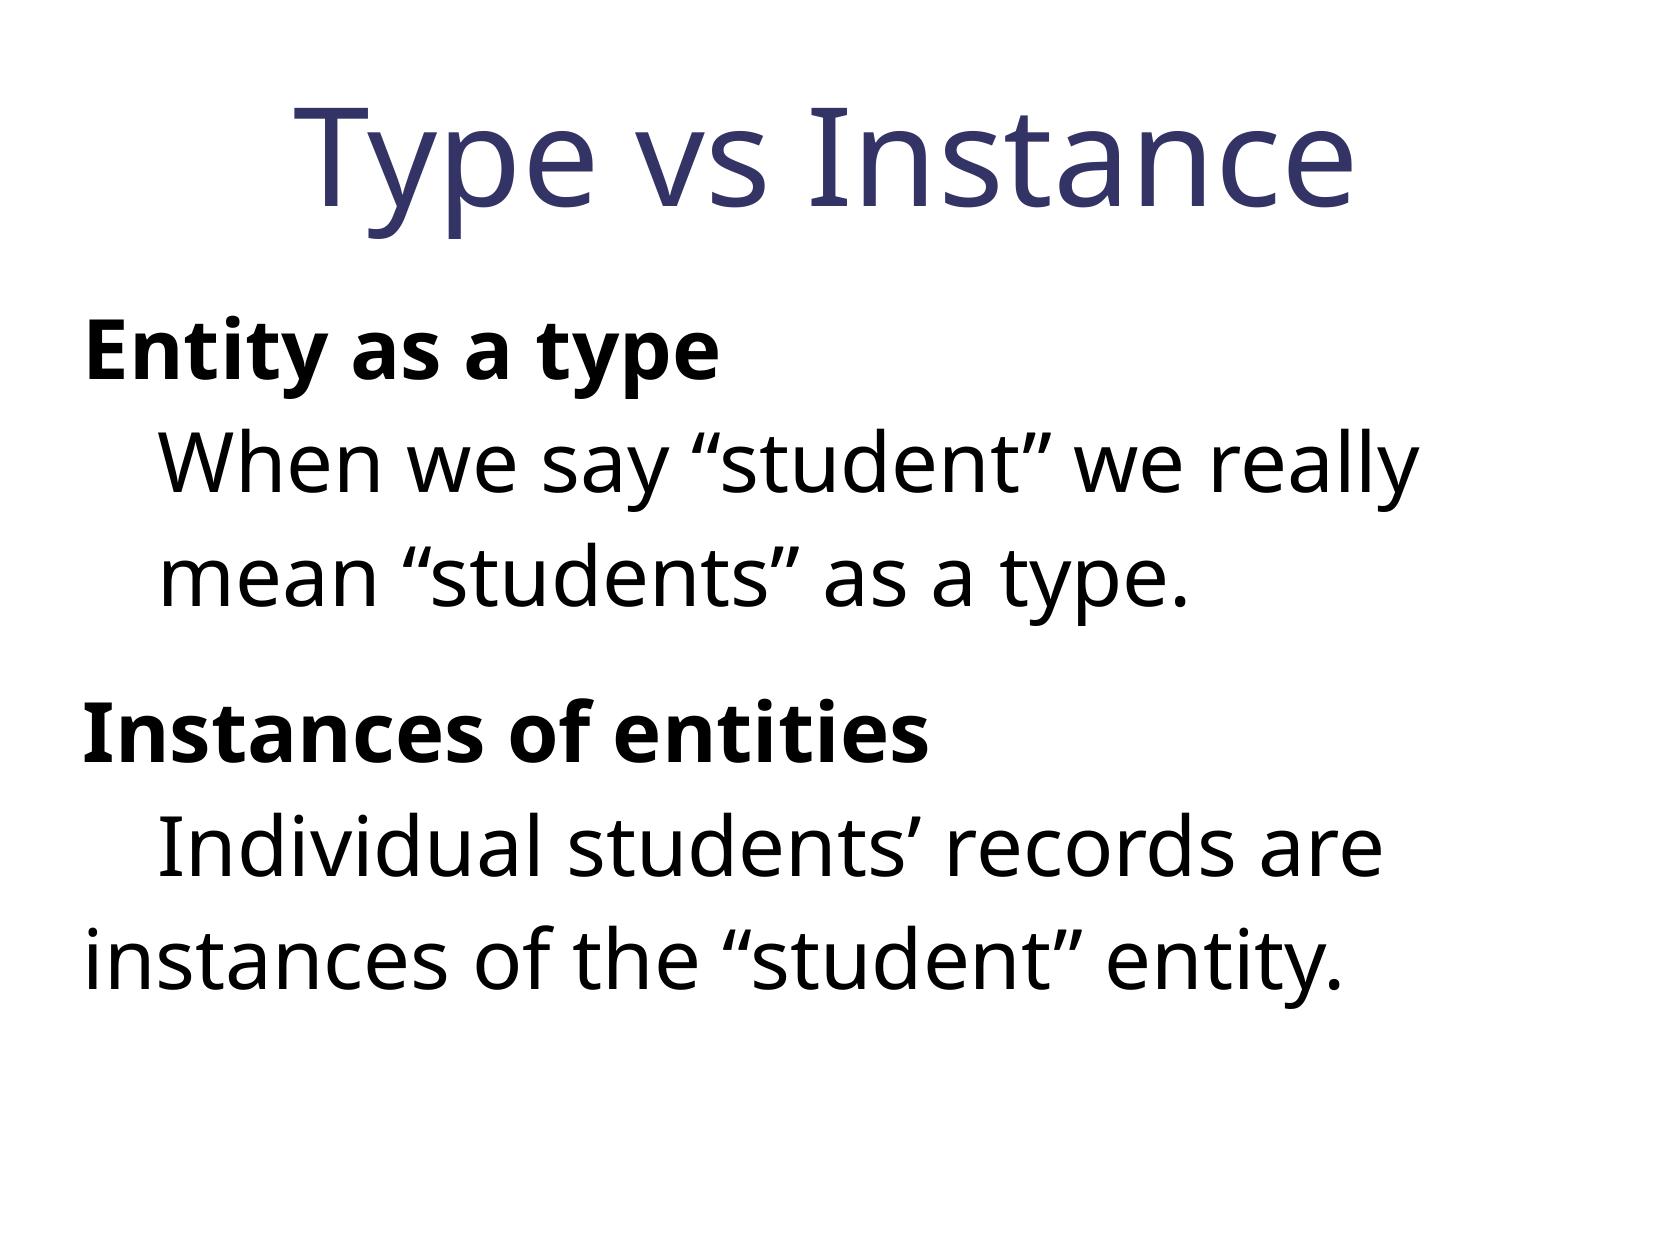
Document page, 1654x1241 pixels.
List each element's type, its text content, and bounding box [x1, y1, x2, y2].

subtitle Entity as a type When we say “student” we really mean “students” as a type. Instances of entities Individual students’ records are instances of the “student” entity. [82, 290, 1571, 1109]
title Type vs Instance [82, 49, 1571, 257]
